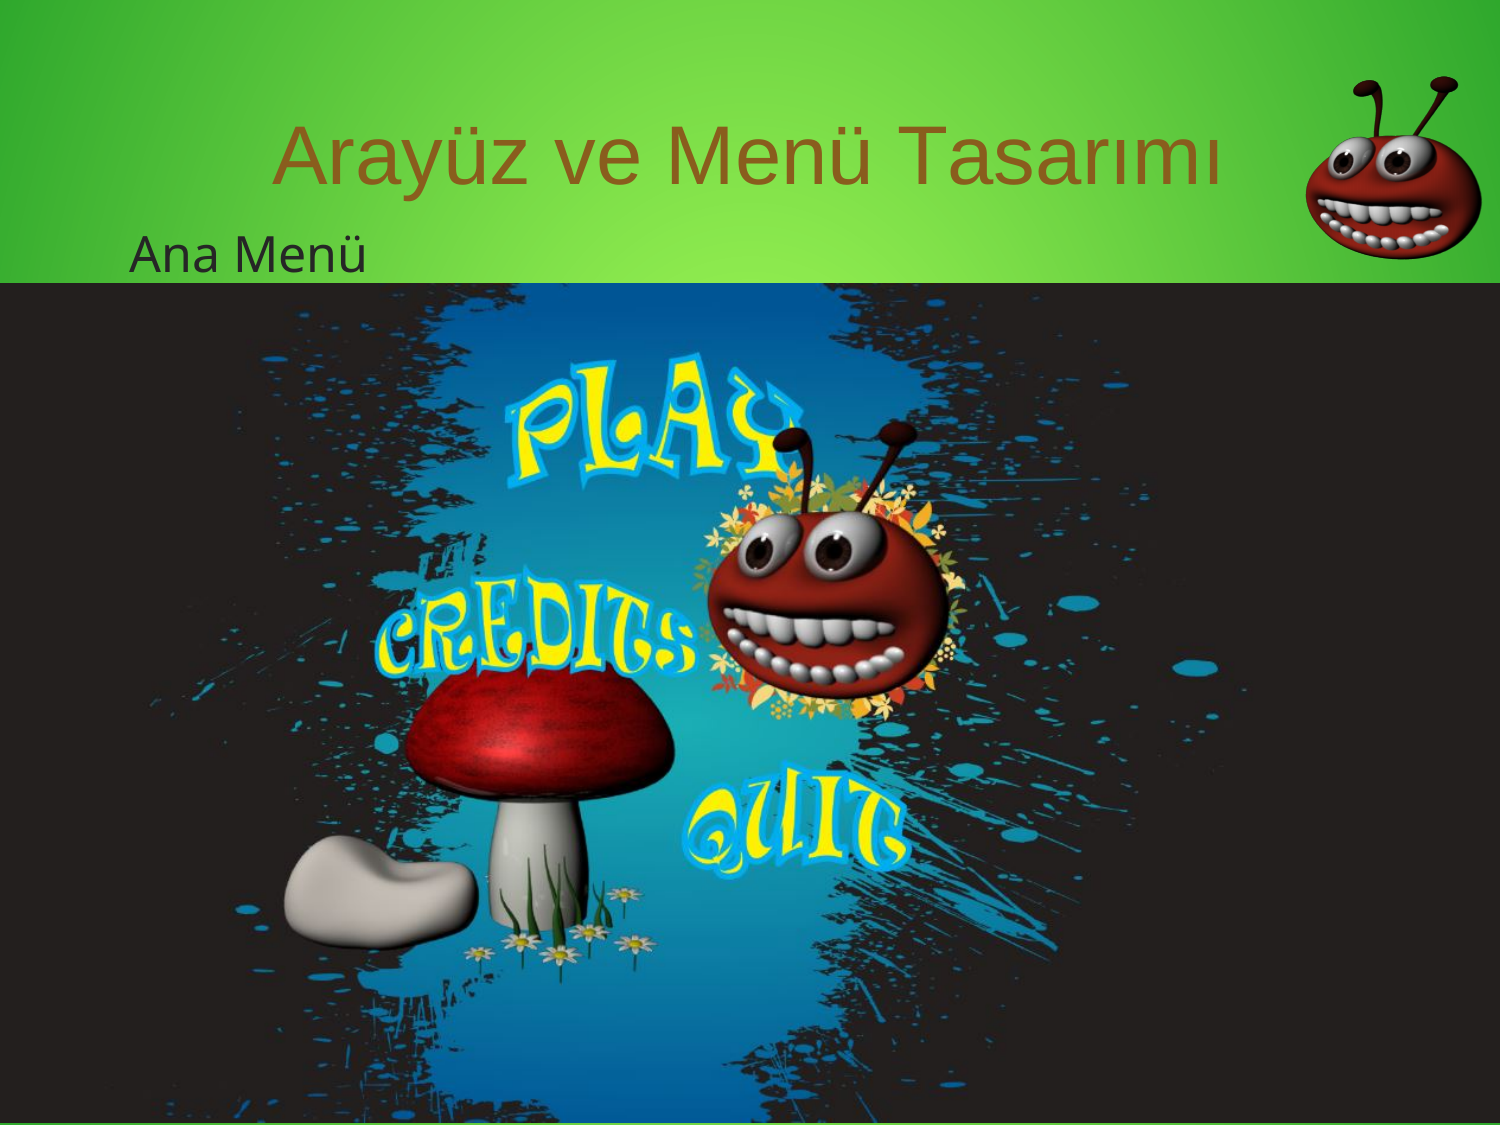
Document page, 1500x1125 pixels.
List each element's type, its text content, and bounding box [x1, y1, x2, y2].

picture [0, 283, 1500, 1123]
text_box Ana Menü [114, 267, 1386, 283]
text_box Arayüz ve Menü Tasarımı [113, 93, 1386, 267]
picture [1305, 76, 1483, 260]
